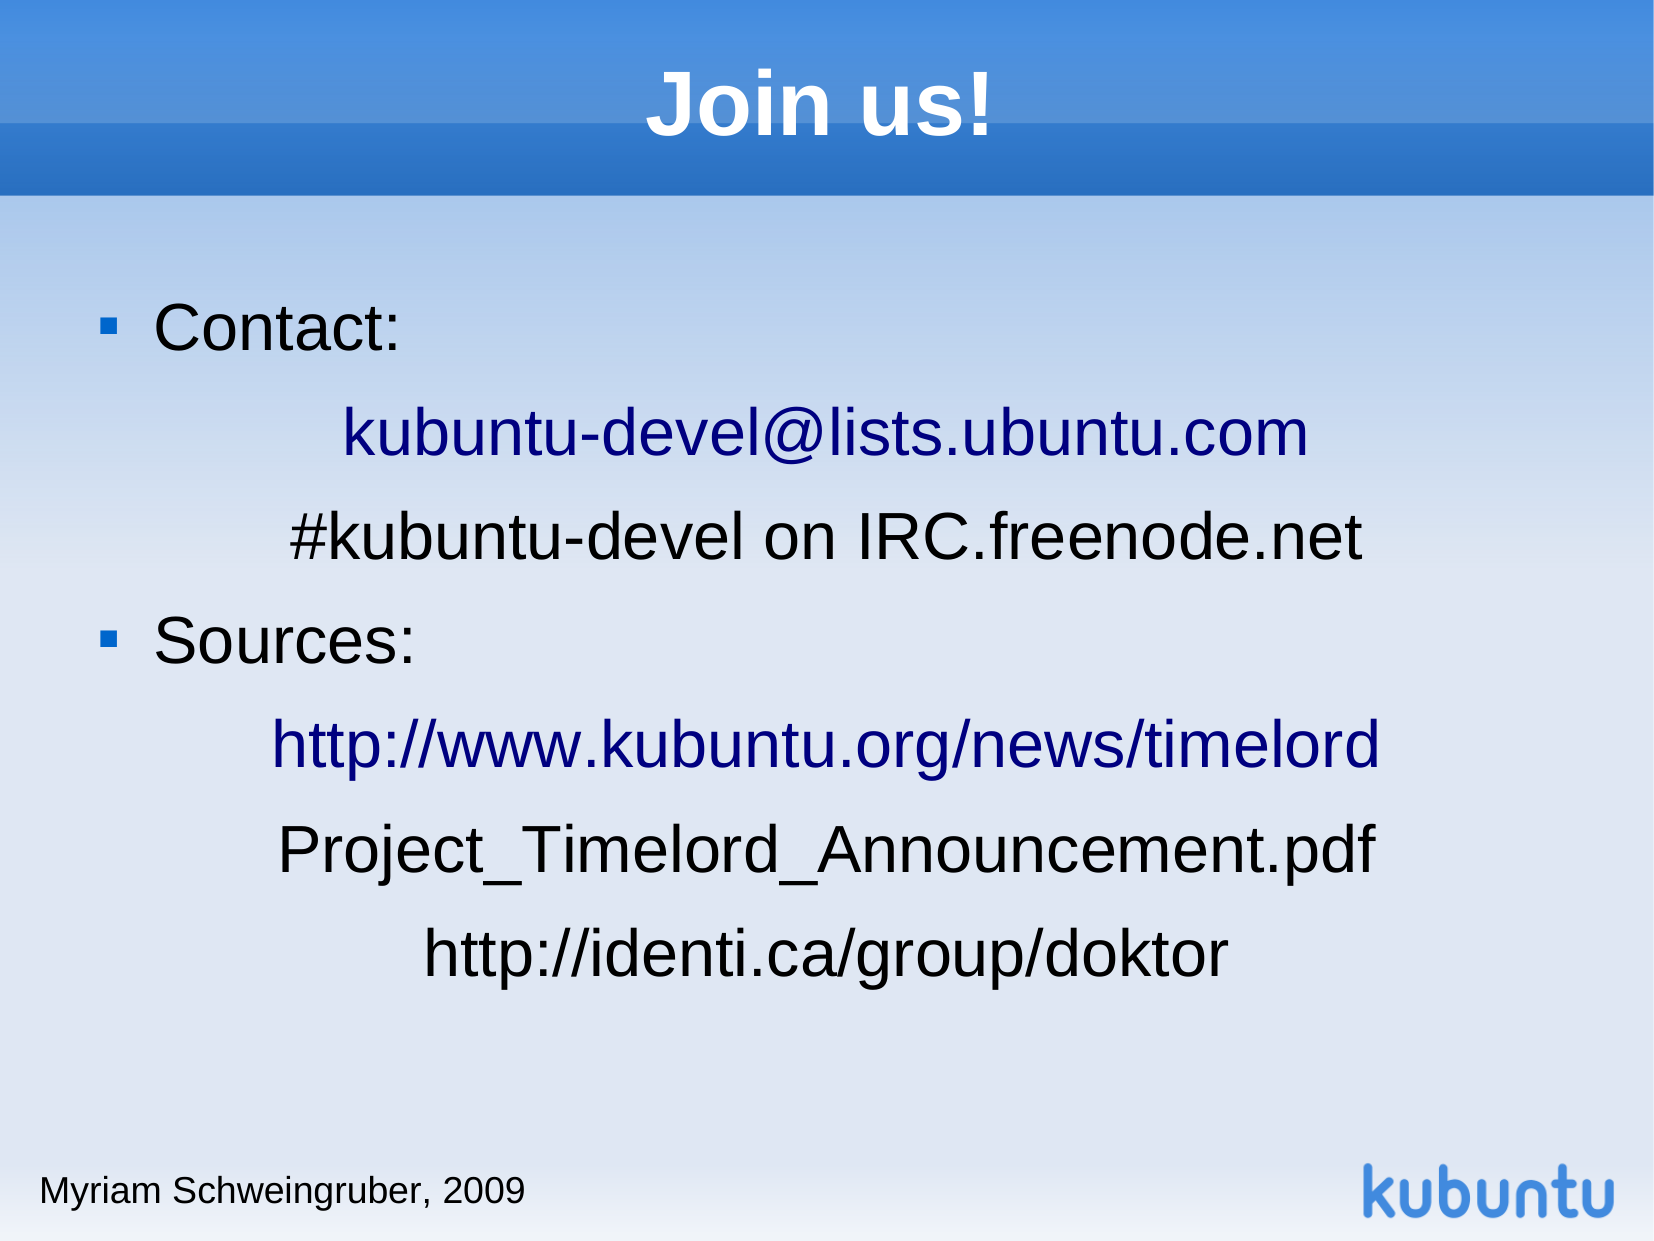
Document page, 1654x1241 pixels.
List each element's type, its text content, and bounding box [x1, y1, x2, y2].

picture [0, 0, 1654, 1241]
text_box Myriam Schweingruber, 2009 [14, 1162, 540, 1233]
title Join us! [76, 7, 1565, 200]
list Contact: kubuntu-devel@lists.ubuntu.com #kubuntu-devel on IRC.freenode.net Sources: http://www.kubuntu.org/news/timelord Project_Timelord_Announcement.pdf http://identi.ca/group/doktor [82, 290, 1571, 1094]
